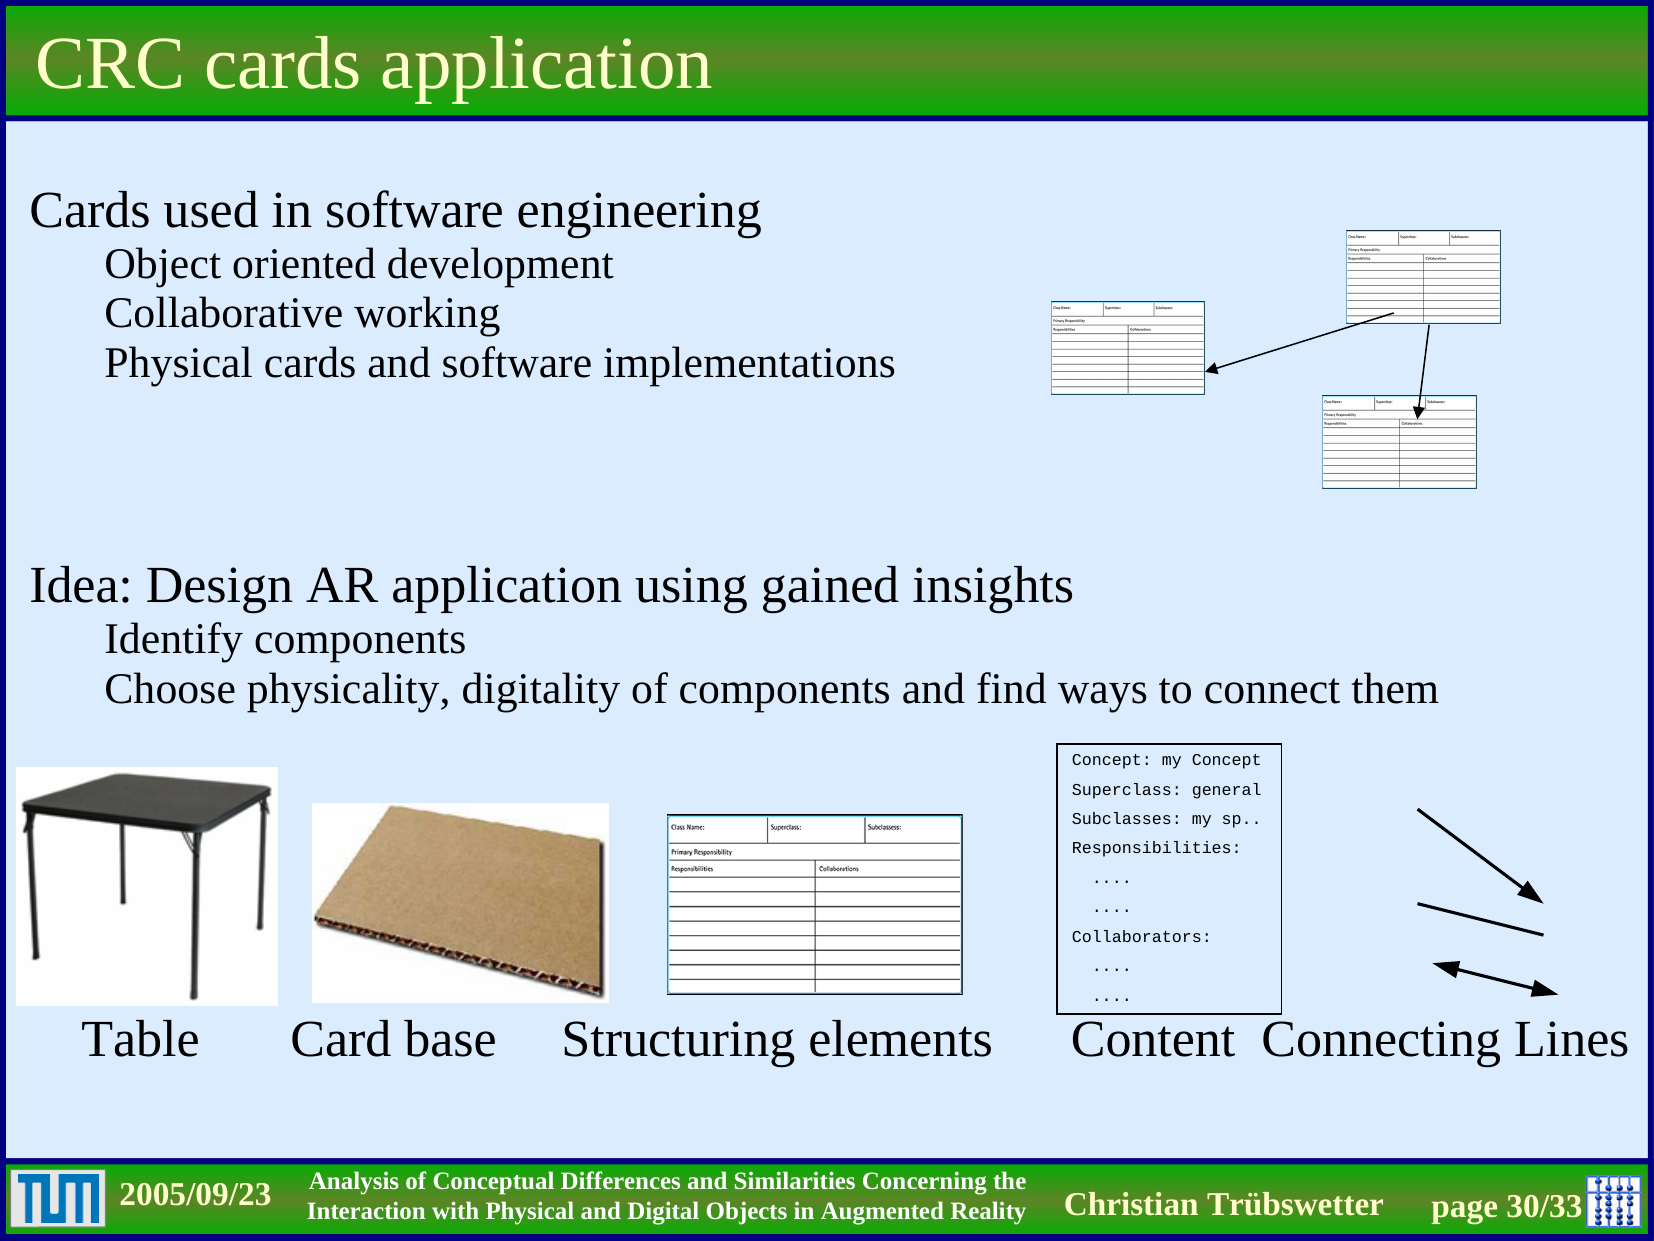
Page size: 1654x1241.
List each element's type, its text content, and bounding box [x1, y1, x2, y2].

picture [1051, 301, 1205, 395]
title CRC cards application [35, 0, 1627, 176]
picture [1399, 791, 1574, 1010]
picture [18, 1174, 99, 1223]
picture [667, 814, 963, 995]
list Cards used in software engineering Object oriented development Collaborative working Physical cards and software implementations Idea: Design AR application using gained insights Identify components Choose physicality, digitality of components and find ways to connect them Table Card base Structuring elements Content Connecting Lines [29, 190, 1654, 1152]
picture [312, 803, 609, 1003]
picture [1585, 1175, 1642, 1228]
picture [1322, 395, 1477, 489]
picture [1346, 230, 1501, 324]
picture [16, 767, 278, 1006]
text_box Concept: my Concept Superclass: general Subclasses: my sp.. Responsibilities: .... .... Collaborators: .... .... [1057, 744, 1282, 1014]
